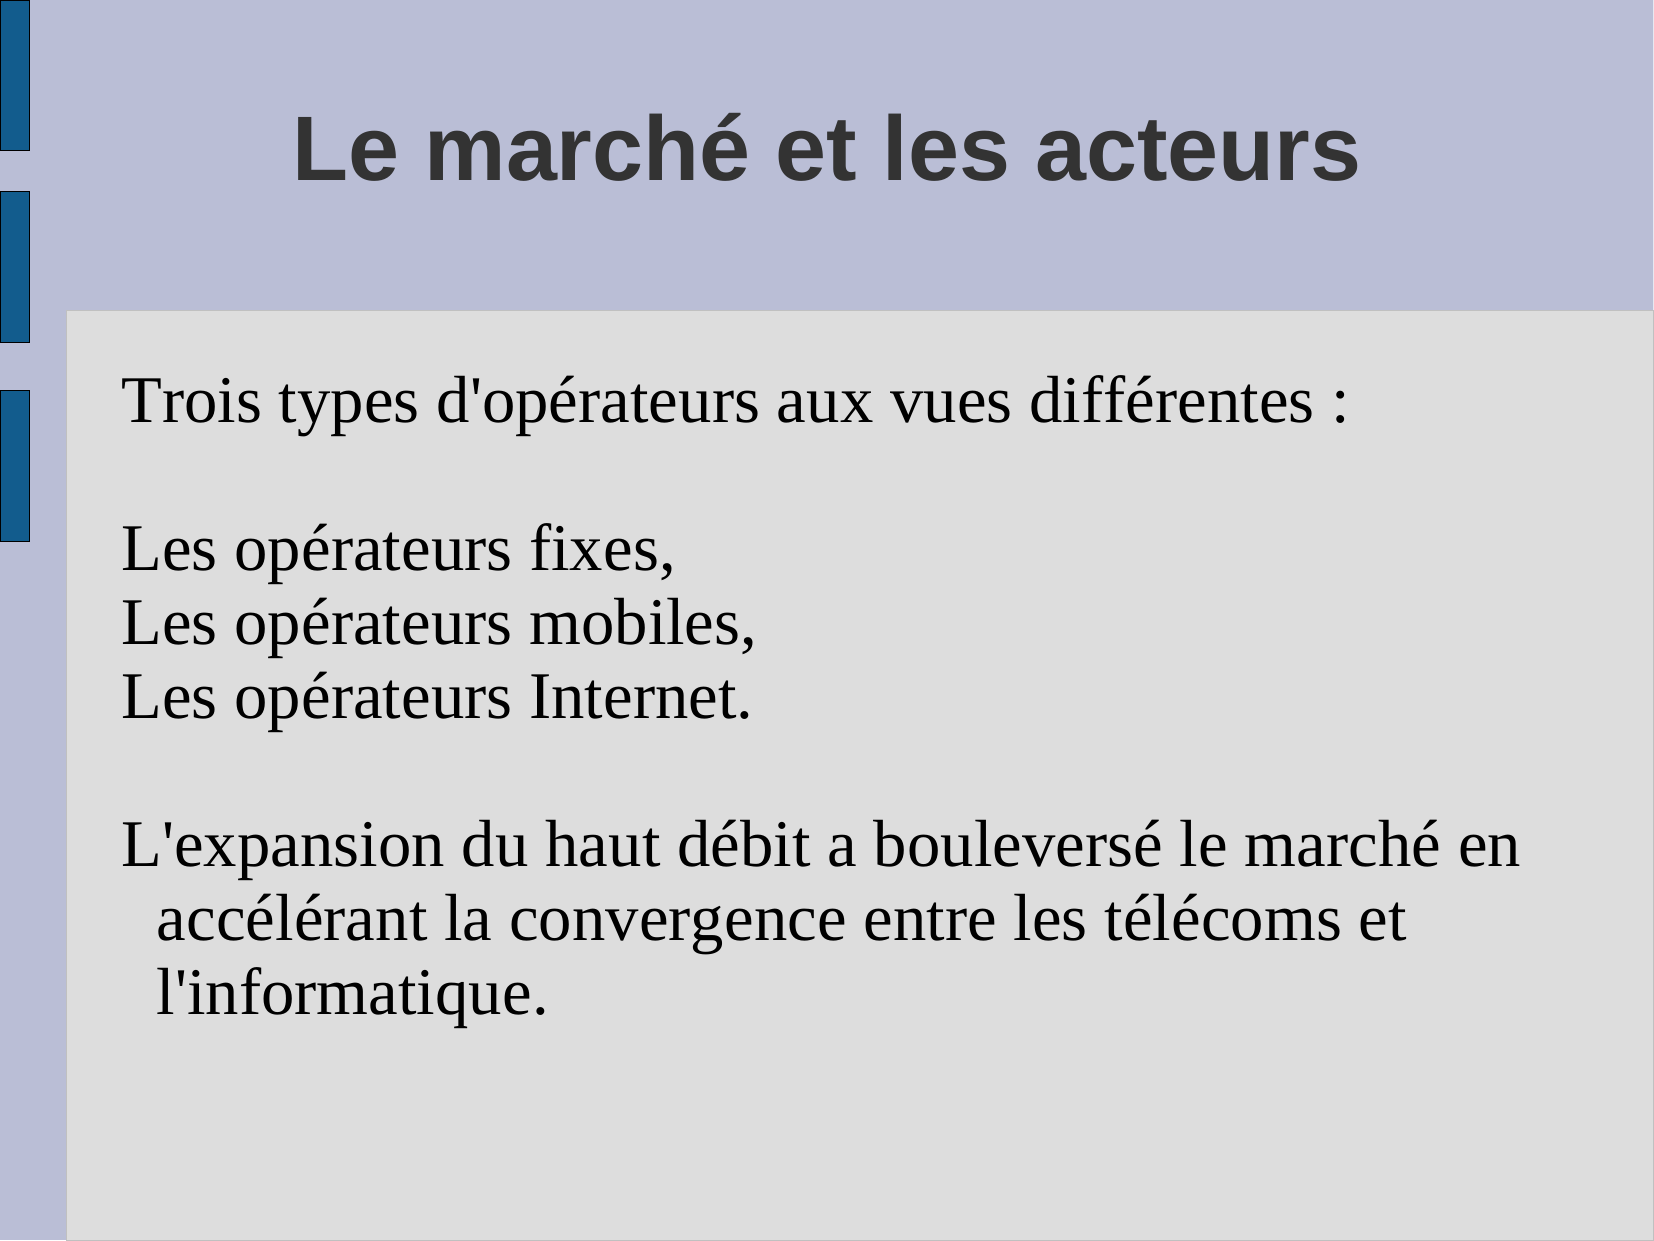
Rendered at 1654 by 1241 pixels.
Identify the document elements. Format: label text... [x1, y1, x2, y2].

subtitle Trois types d'opérateurs aux vues différentes : Les opérateurs fixes, Les opérateurs mobiles, Les opérateurs Internet. L'expansion du haut débit a bouleversé le marché en accélérant la convergence entre les télécoms et l'informatique. [121, 265, 1534, 1127]
title Le marché et les acteurs [121, 91, 1534, 207]
